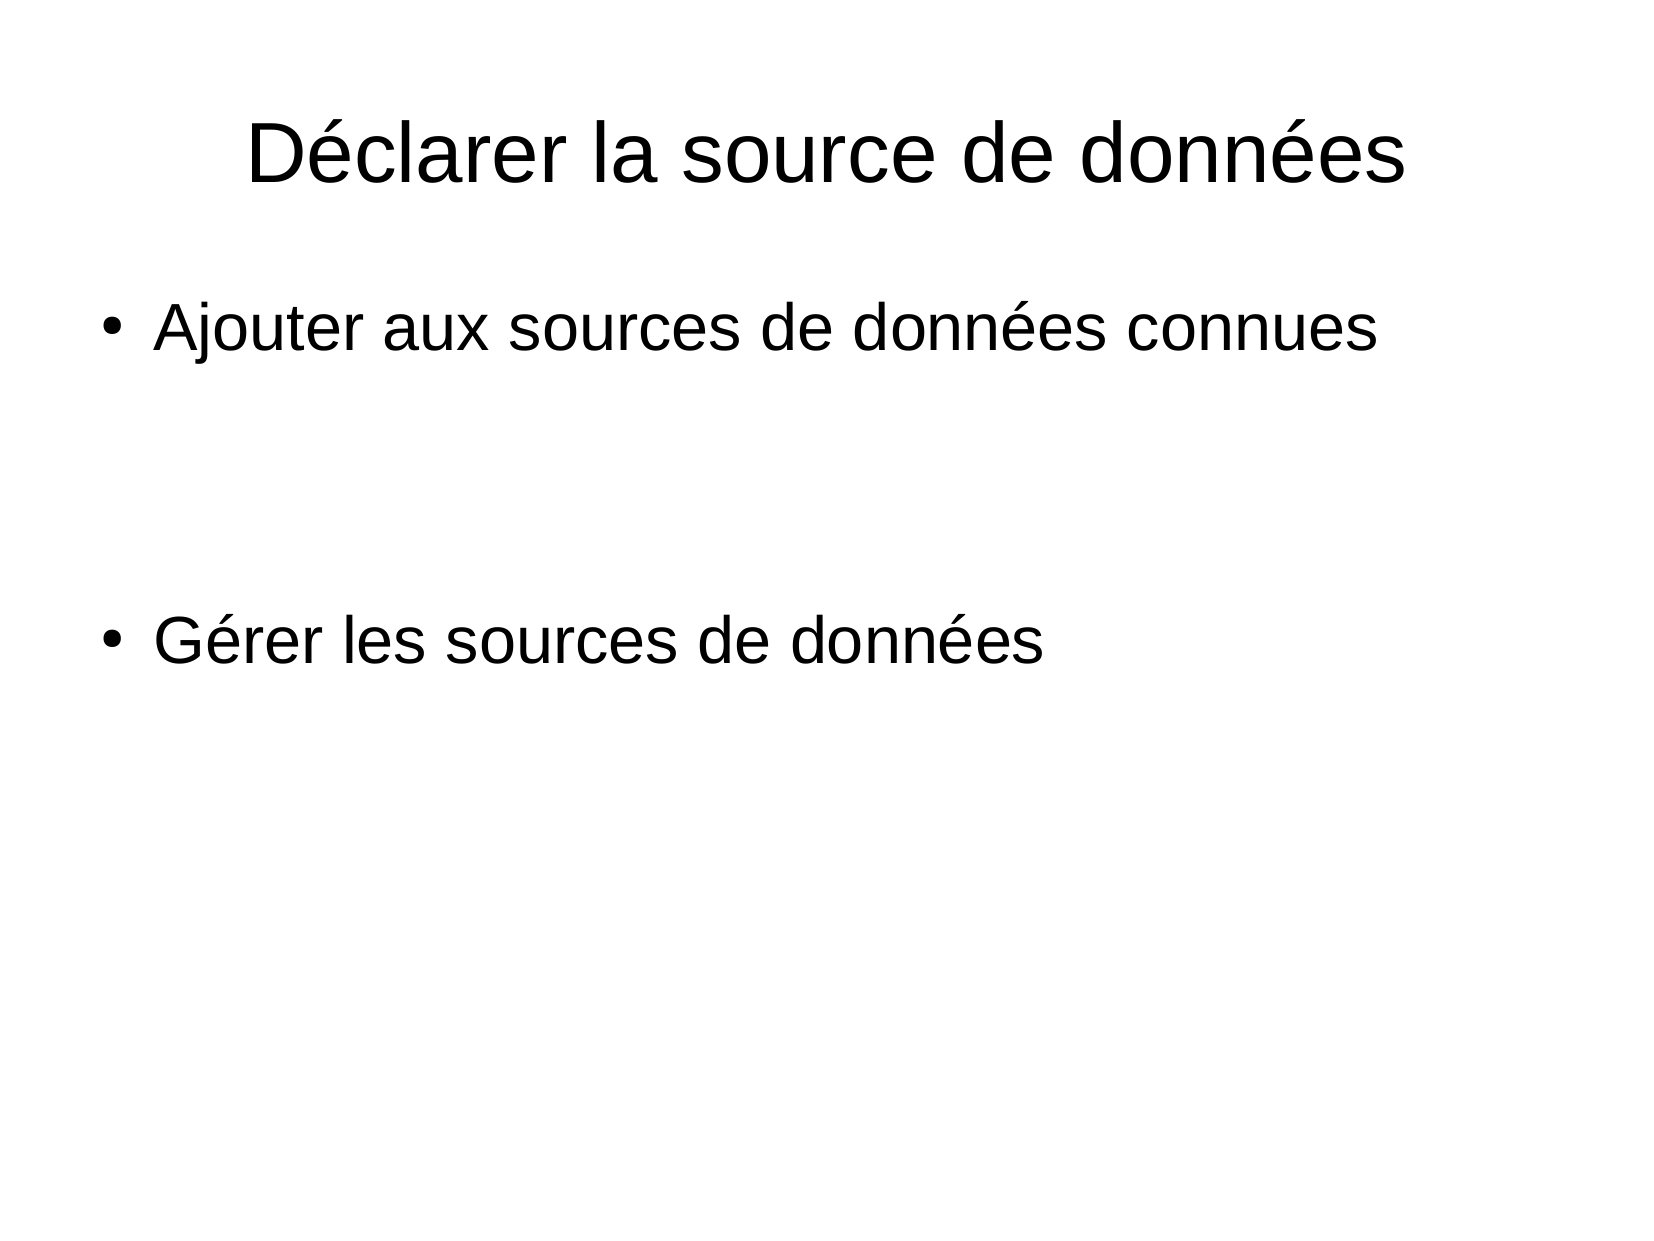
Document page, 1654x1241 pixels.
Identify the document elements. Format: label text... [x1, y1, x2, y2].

title Déclarer la source de données [82, 49, 1571, 257]
list Ajouter aux sources de données connues Gérer les sources de données [82, 290, 1571, 1010]
